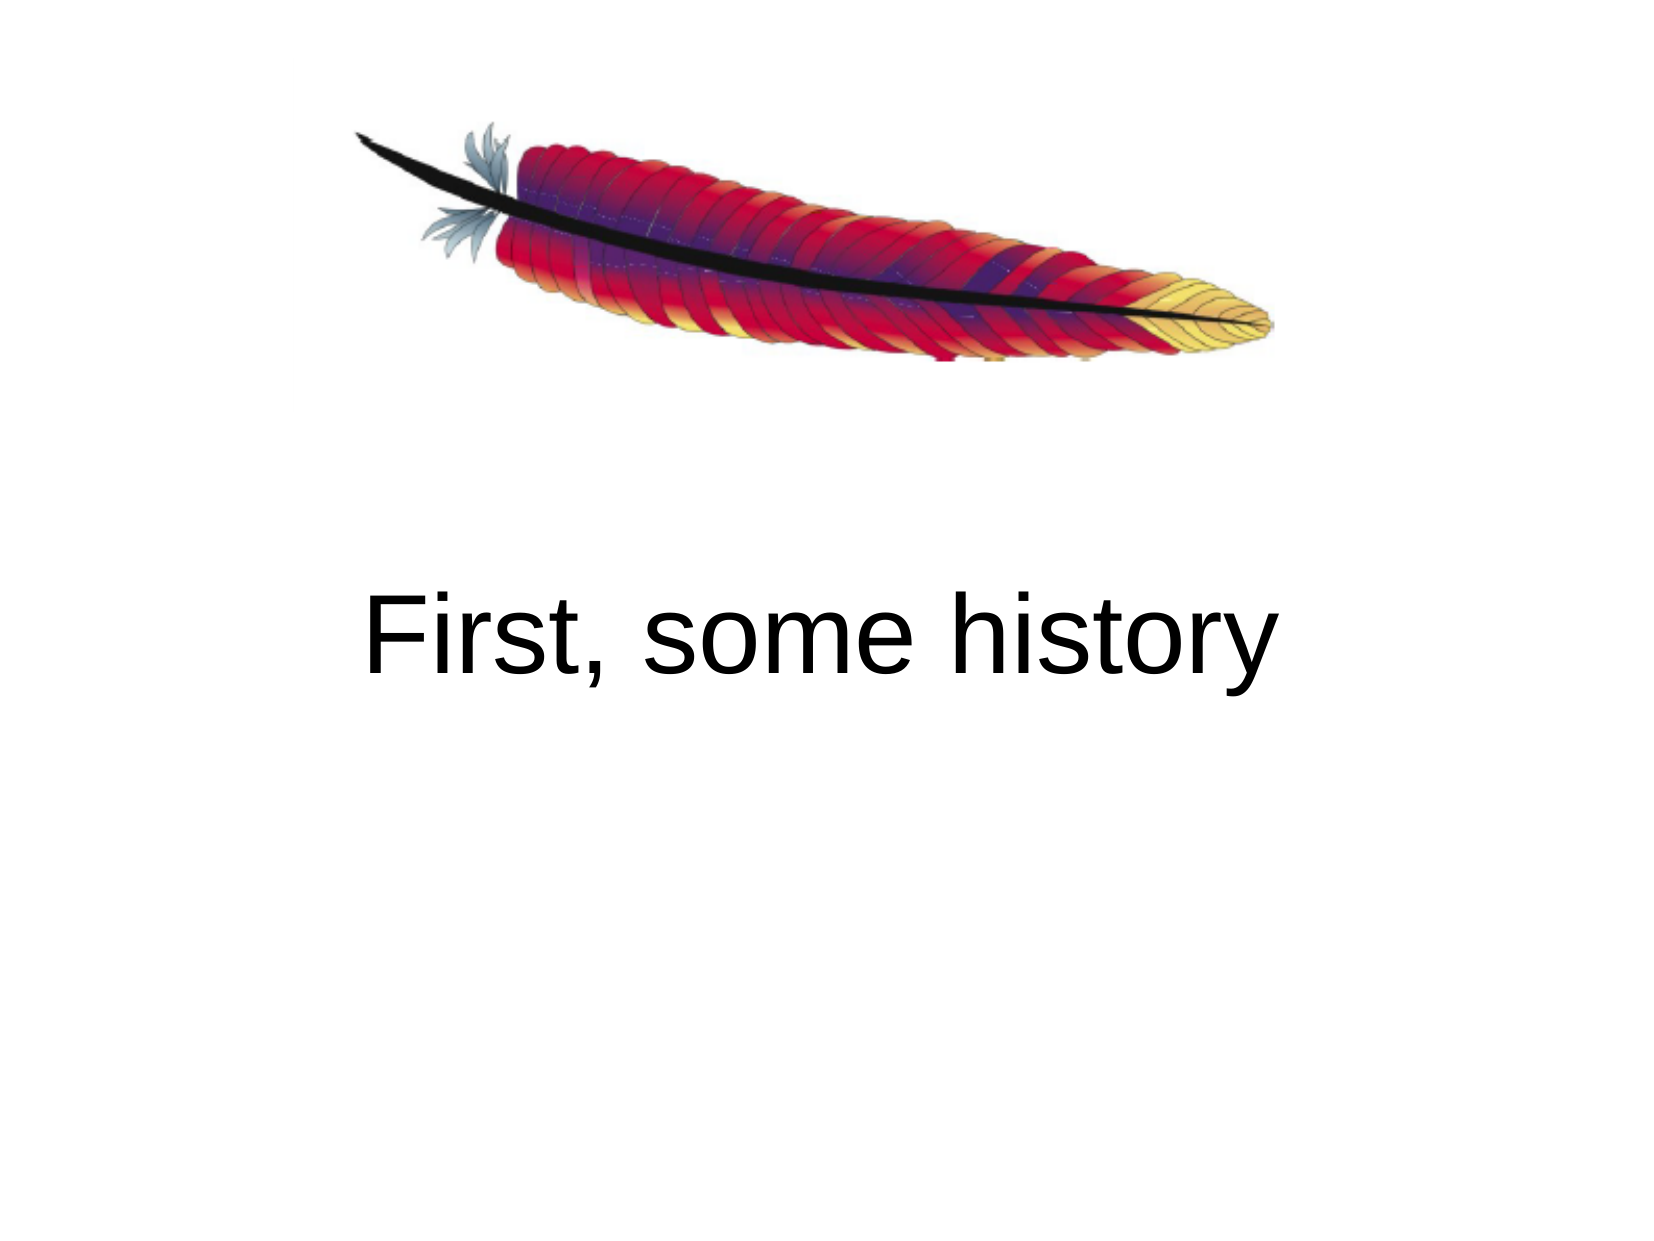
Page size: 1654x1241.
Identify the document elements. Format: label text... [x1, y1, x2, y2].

title First, some history [76, 531, 1565, 739]
picture [292, 58, 1300, 412]
